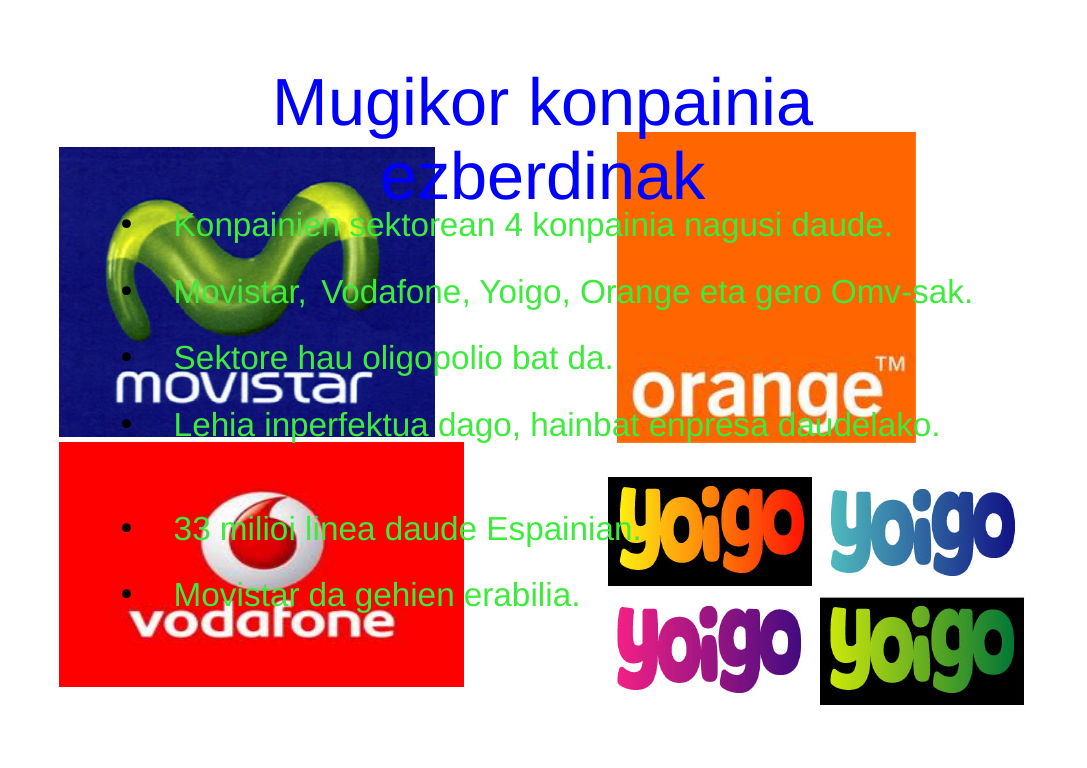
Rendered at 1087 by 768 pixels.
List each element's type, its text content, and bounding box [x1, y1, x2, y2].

picture [975, 472, 1028, 709]
picture [59, 442, 102, 687]
list Konpainien sektorean 4 konpainia nagusi daude. Movistar, Vodafone, Yoigo, Orange eta gero Omv-sak. Sektore hau oligopolio bat da. Lehia inperfektua dago, hainbat enpresa daudelako. 33 milioi linea daude Espainian. Movistar da gehien erabilia. [102, 206, 975, 768]
title Mugikor konpainia ezberdinak [107, 56, 980, 223]
picture [59, 147, 107, 437]
